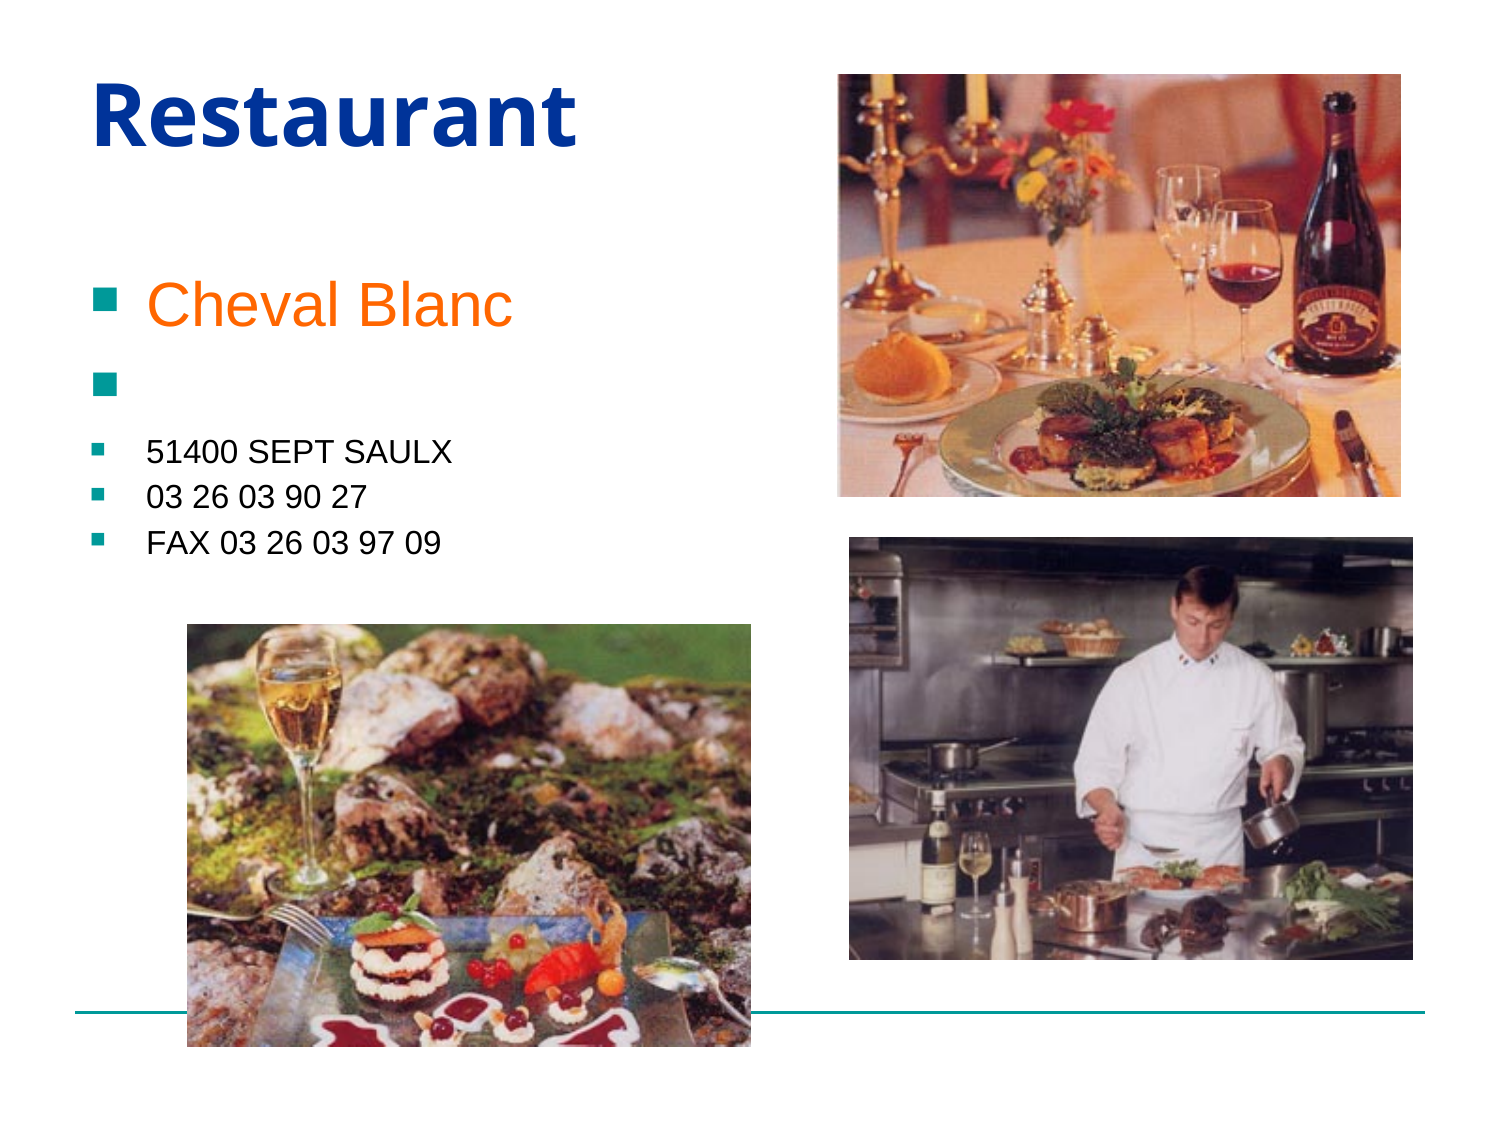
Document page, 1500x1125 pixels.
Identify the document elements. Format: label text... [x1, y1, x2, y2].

picture [849, 537, 1413, 960]
list Cheval Blanc 51400 SEPT SAULX 03 26 03 90 27 FAX 03 26 03 97 09 [75, 262, 1426, 1006]
title Restaurant [75, 45, 1426, 233]
picture [187, 624, 751, 1047]
picture [837, 74, 1401, 497]
